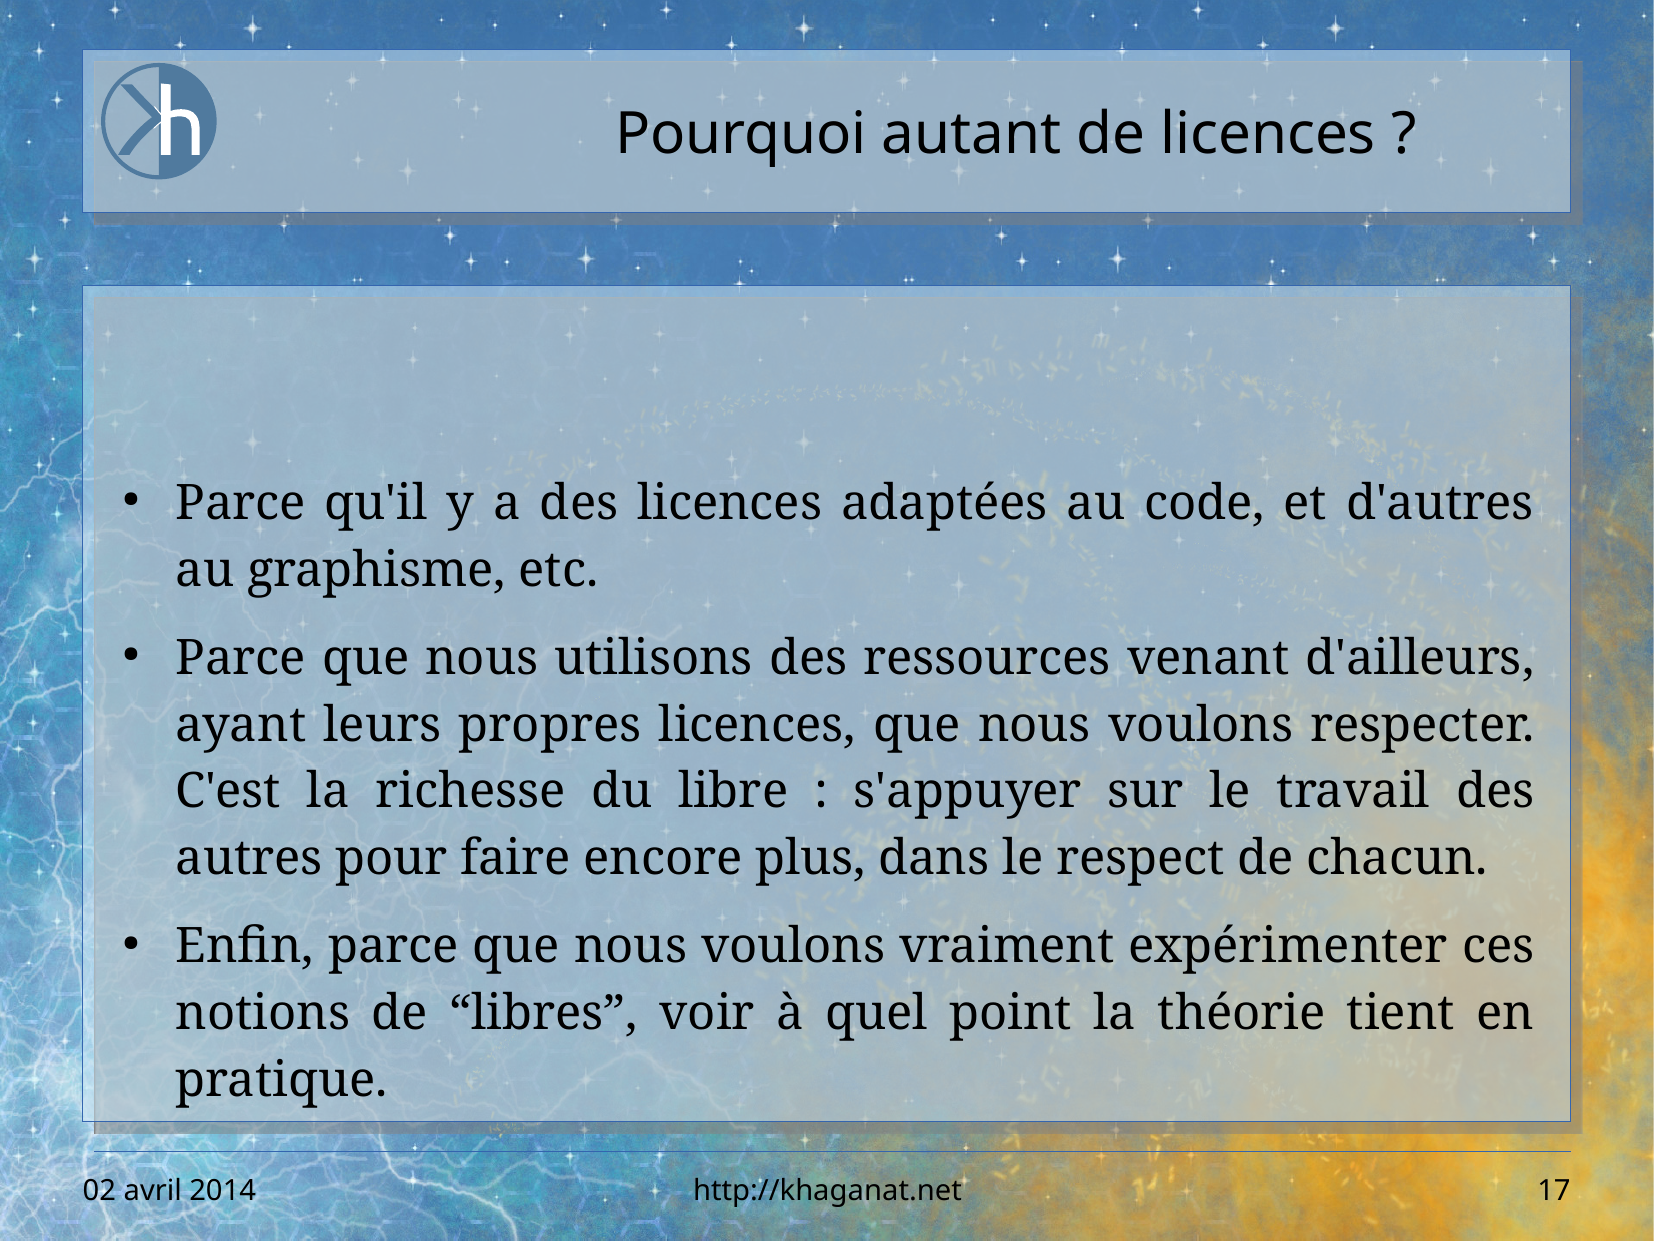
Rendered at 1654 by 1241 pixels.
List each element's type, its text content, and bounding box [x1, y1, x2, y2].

list Parce qu'il y a des licences adaptées au code, et d'autres au graphisme, etc. Parce que nous utilisons des ressources venant d'ailleurs, ayant leurs propres licences, que nous voulons respecter. C'est la richesse du libre : s'appuyer sur le travail des autres pour faire encore plus, dans le respect de chacun. Enfin, parce que nous voulons vraiment expérimenter ces notions de “libres”, voir à quel point la théorie tient en pratique. [106, 290, 1536, 1123]
picture [0, 0, 1654, 1241]
title Pourquoi autant de licences ? [425, 49, 1571, 213]
